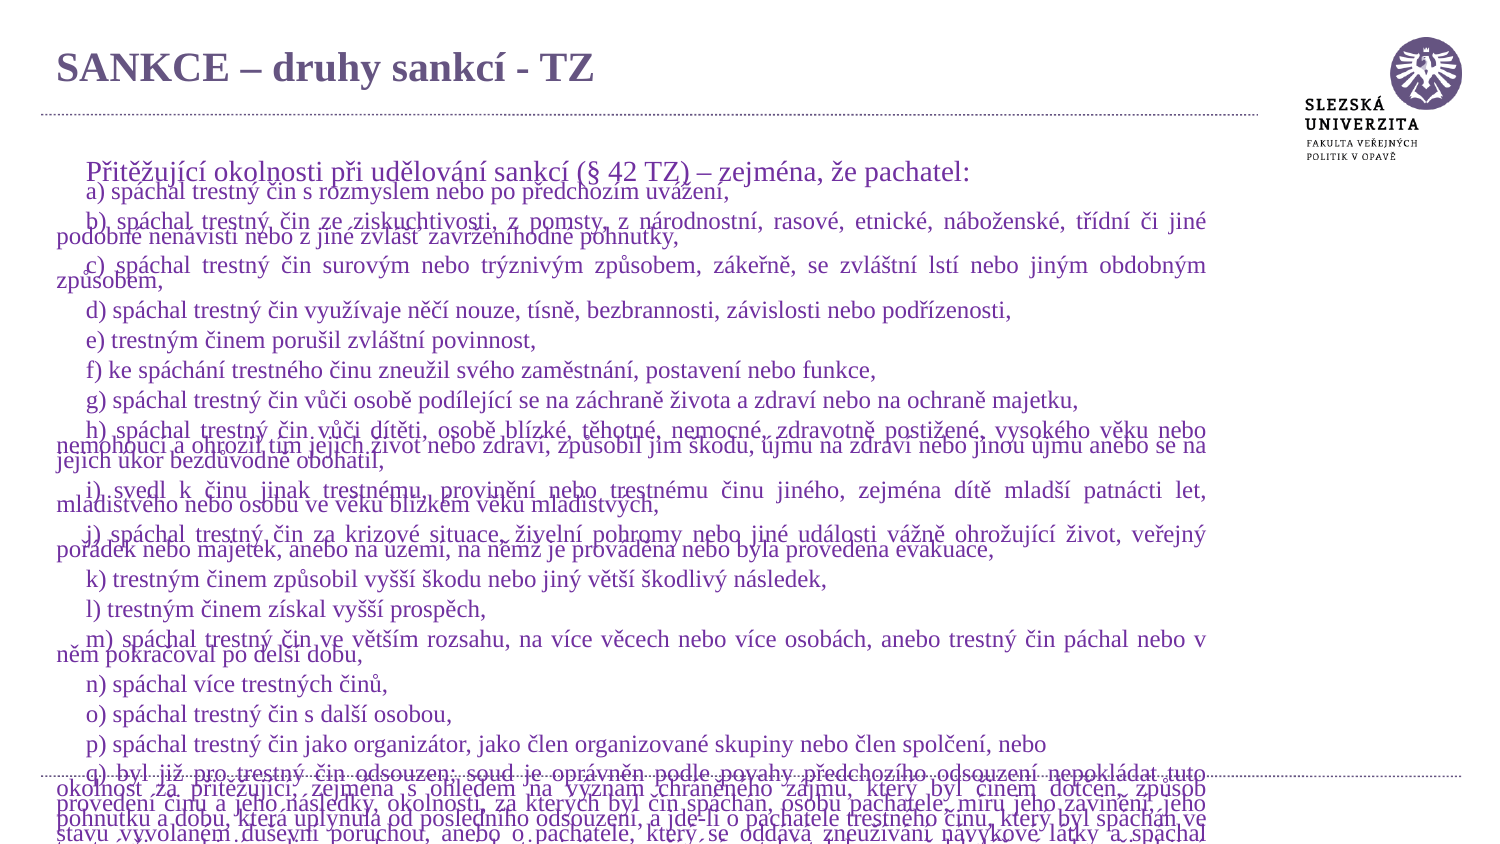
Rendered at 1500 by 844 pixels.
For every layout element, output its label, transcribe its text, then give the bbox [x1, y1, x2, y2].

title SANKCE – druhy sankcí - TZ [41, 32, 1325, 116]
text_box Přitěžující okolnosti při udělování sankcí (§ 42 TZ) – zejména, že pachatel: a) spáchal trestný čin s rozmyslem nebo po předchozím uvážení, b) spáchal trestný čin ze ziskuchtivosti, z pomsty, z národnostní, rasové, etnické, náboženské, třídní či jiné podobné nenávisti nebo z jiné zvlášť zavrženíhodné pohnutky, c) spáchal trestný čin surovým nebo trýznivým způsobem, zákeřně, se zvláštní lstí nebo jiným obdobným způsobem, d) spáchal trestný čin využívaje něčí nouze, tísně, bezbrannosti, závislosti nebo podřízenosti, e) trestným činem porušil zvláštní povinnost, f) ke spáchání trestného činu zneužil svého zaměstnání, postavení nebo funkce, g) spáchal trestný čin vůči osobě podílející se na záchraně života a zdraví nebo na ochraně majetku, h) spáchal trestný čin vůči dítěti, osobě blízké, těhotné, nemocné, zdravotně postižené, vysokého věku nebo nemohoucí a ohrozil tím jejich život nebo zdraví, způsobil jim škodu, újmu na zdraví nebo jinou újmu anebo se na jejich úkor bezdůvodně obohatil, i) svedl k činu jinak trestnému, provinění nebo trestnému činu jiného, zejména dítě mladší patnácti let, mladistvého nebo osobu ve věku blízkém věku mladistvých, j) spáchal trestný čin za krizové situace, živelní pohromy nebo jiné události vážně ohrožující život, veřejný pořádek nebo majetek, anebo na území, na němž je prováděna nebo byla provedena evakuace, k) trestným činem způsobil vyšší škodu nebo jiný větší škodlivý následek, l) trestným činem získal vyšší prospěch, m) spáchal trestný čin ve větším rozsahu, na více věcech nebo více osobách, anebo trestný čin páchal nebo v něm pokračoval po delší dobu, n) spáchal více trestných činů, o) spáchal trestný čin s další osobou, p) spáchal trestný čin jako organizátor, jako člen organizované skupiny nebo člen spolčení, nebo q) byl již pro trestný čin odsouzen; soud je oprávněn podle povahy předchozího odsouzení nepokládat tuto okolnost za přitěžující, zejména s ohledem na význam chráněného zájmu, který byl činem dotčen, způsob provedení činu a jeho následky, okolnosti, za kterých byl čin spáchán, osobu pachatele, míru jeho zavinění, jeho pohnutku a dobu, která uplynula od posledního odsouzení, a jde-li o pachatele trestného činu, který byl spáchán ve stavu vyvolaném duševní poruchou, anebo o pachatele, který se oddává zneužívání návykové látky a spáchal trestný čin pod jejím vlivem nebo v souvislosti s jejím zneužíváním, také tehdy, započal-li léčení nebo učinil jiná potřebná opatření k jeho zahájení. [41, 139, 1226, 844]
